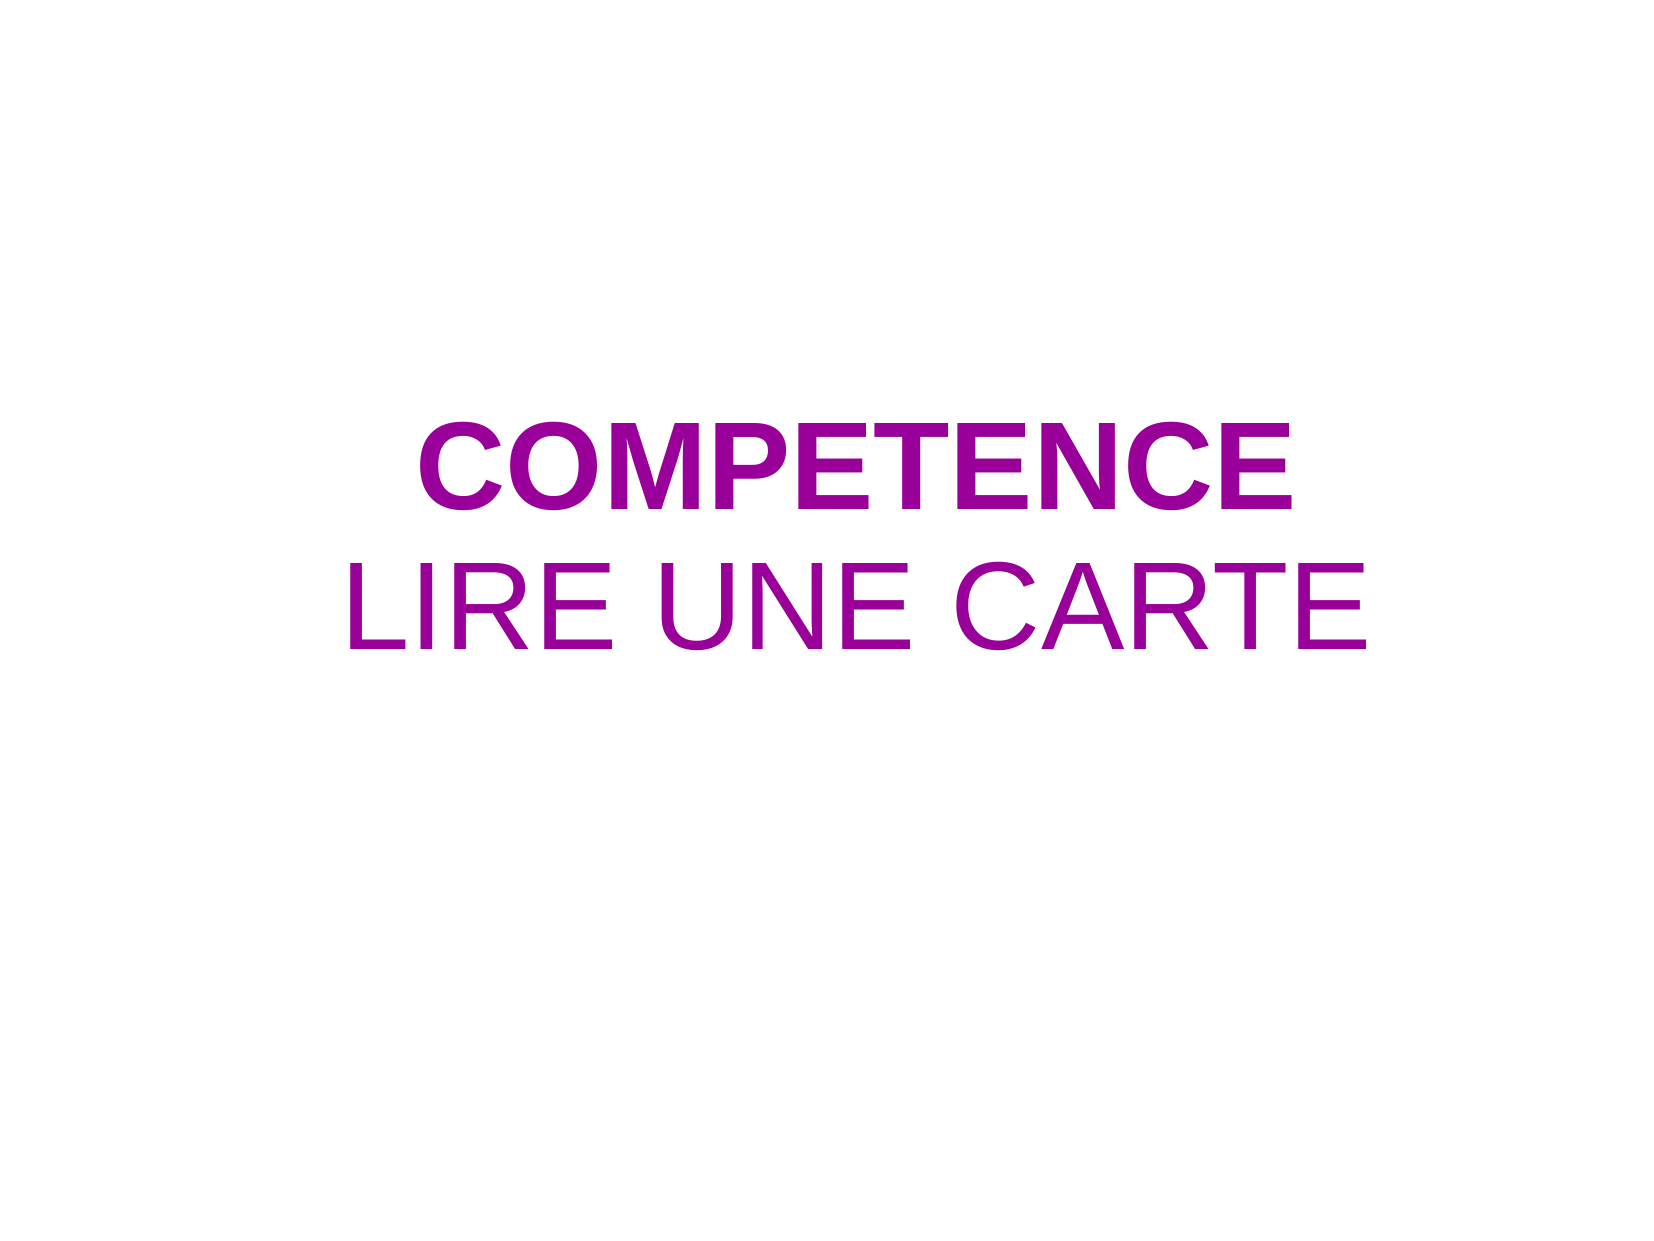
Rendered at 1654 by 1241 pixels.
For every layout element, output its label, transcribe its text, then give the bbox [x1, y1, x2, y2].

title COMPETENCE LIRE UNE CARTE [88, 293, 1625, 816]
